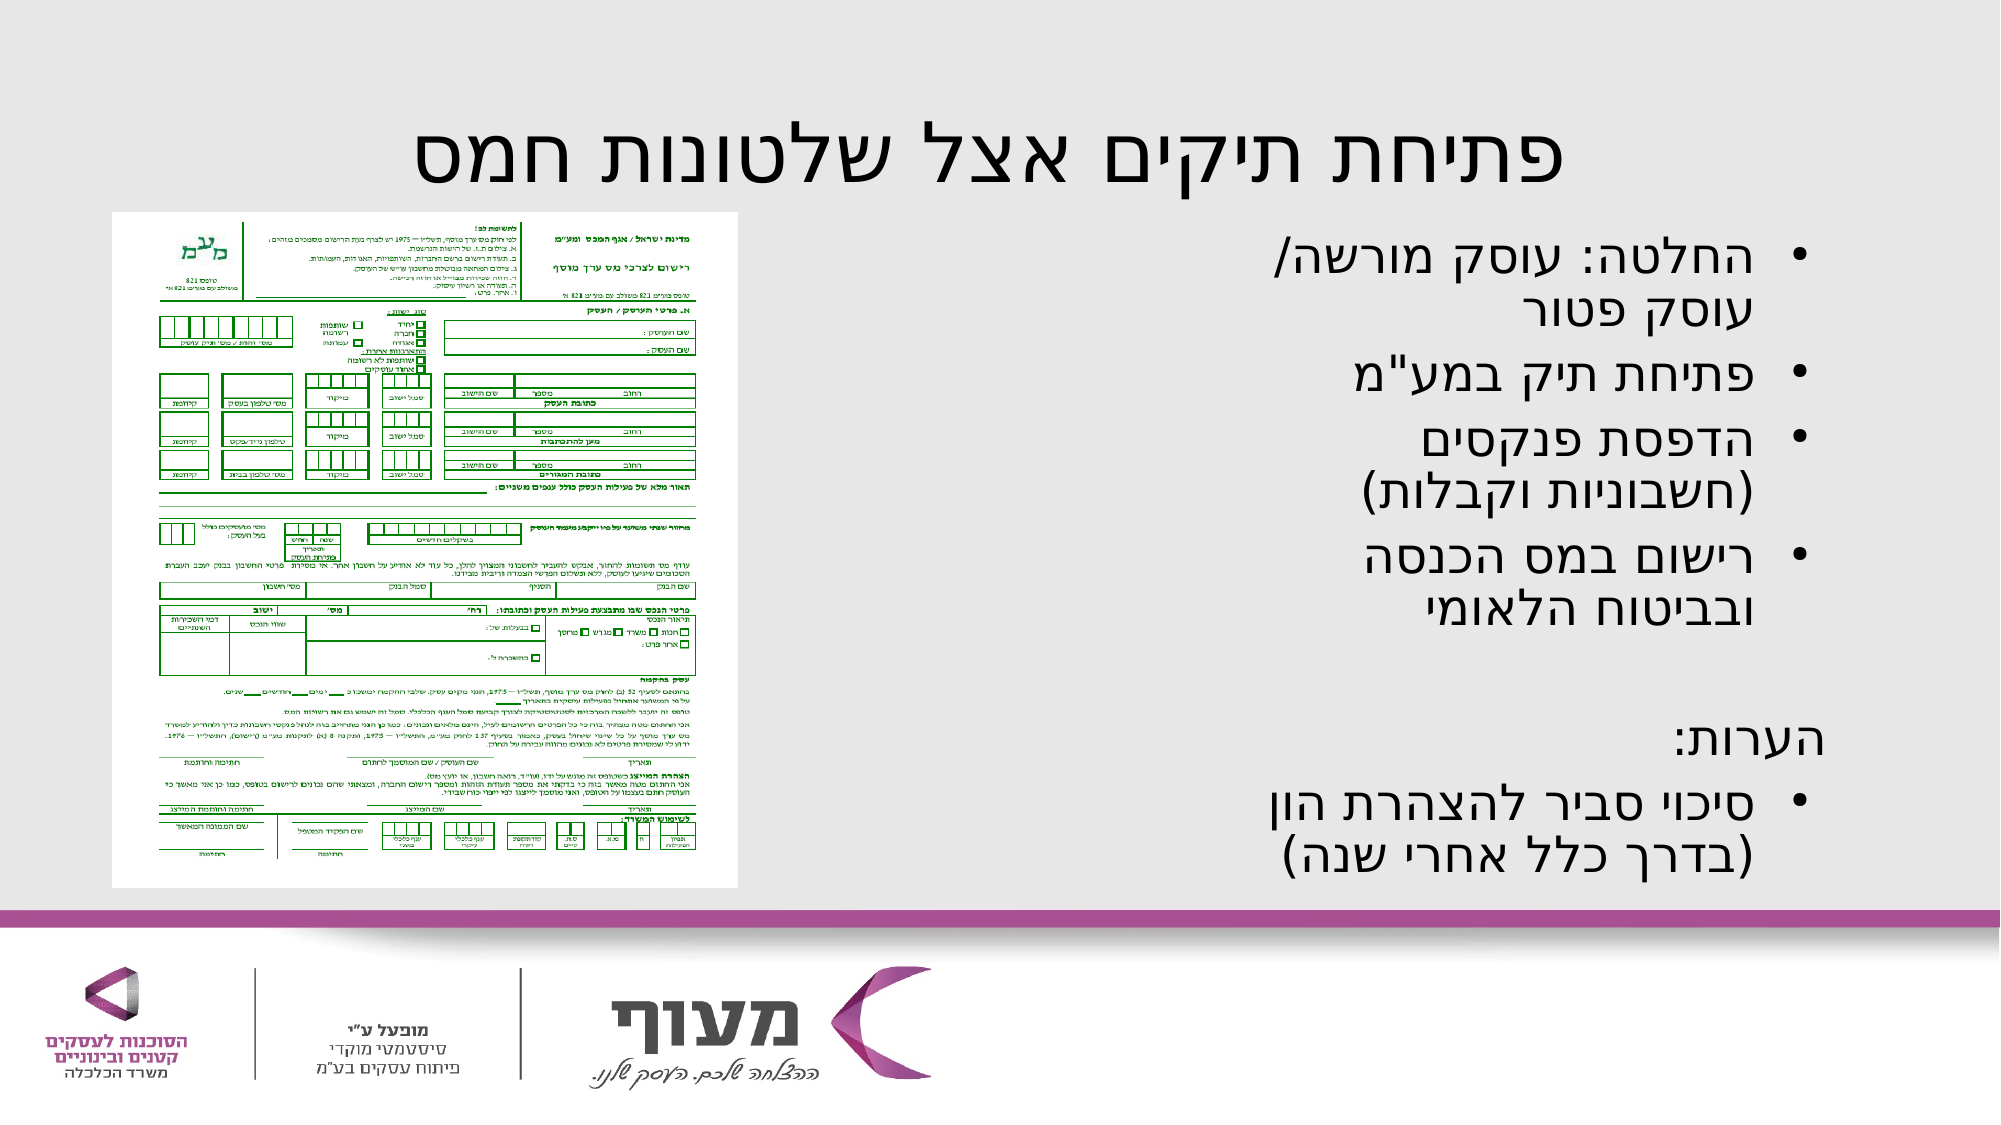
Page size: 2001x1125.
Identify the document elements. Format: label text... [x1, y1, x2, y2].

text_box החלטה: עוסק מורשה/ עוסק פטור פתיחת תיק במע"מ הדפסת פנקסים (חשבוניות וקבלות) רישום במס הכנסה ובביטוח הלאומי הערות: סיכוי סביר להצהרת הון (בדרך כלל אחרי שנה) [1216, 224, 1842, 900]
title פתיחת תיקים אצל שלטונות חמס [307, 60, 1583, 249]
picture [0, 0, 2000, 1125]
